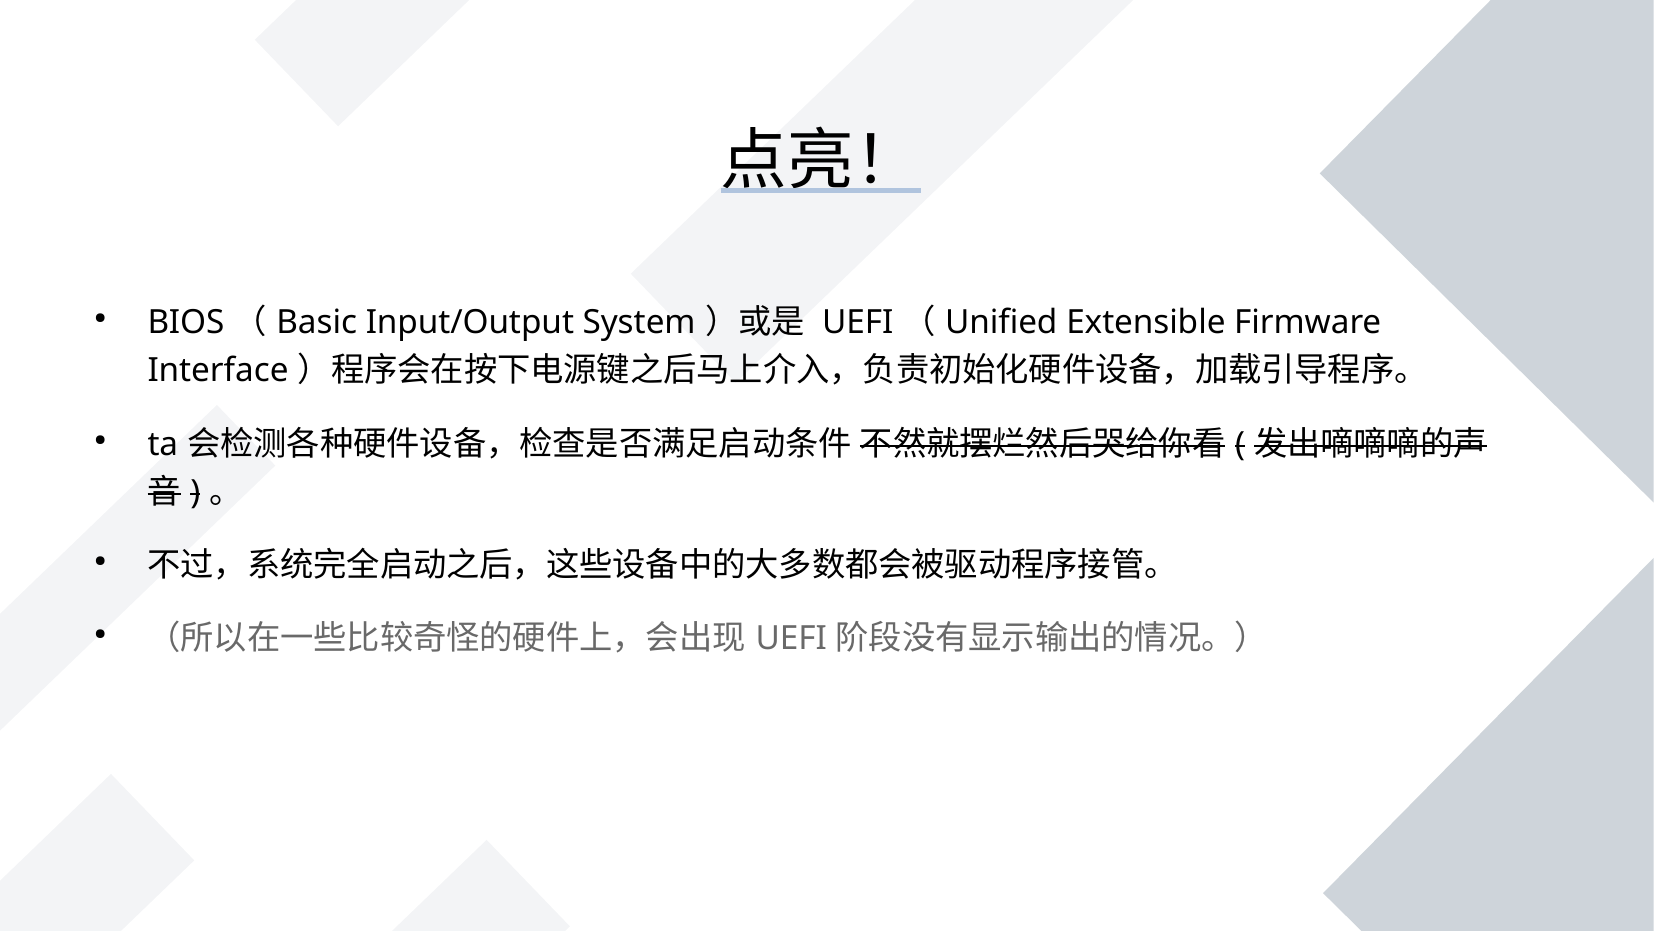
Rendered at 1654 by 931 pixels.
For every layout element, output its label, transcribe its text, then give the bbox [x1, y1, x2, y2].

list BIOS（Basic Input/Output System）或是 UEFI（Unified Extensible Firmware Interface）程序会在按下电源键之后马上介入，负责初始化硬件设备，加载引导程序。 ta会检测各种硬件设备，检查是否满足启动条件 不然就摆烂然后哭给你看(发出嘀嘀嘀的声音)。 不过，系统完全启动之后，这些设备中的大多数都会被驱动程序接管。 （所以在一些比较奇怪的硬件上，会出现UEFI阶段没有显示输出的情况。） [76, 295, 1565, 835]
title 点亮！ [76, 76, 1565, 232]
